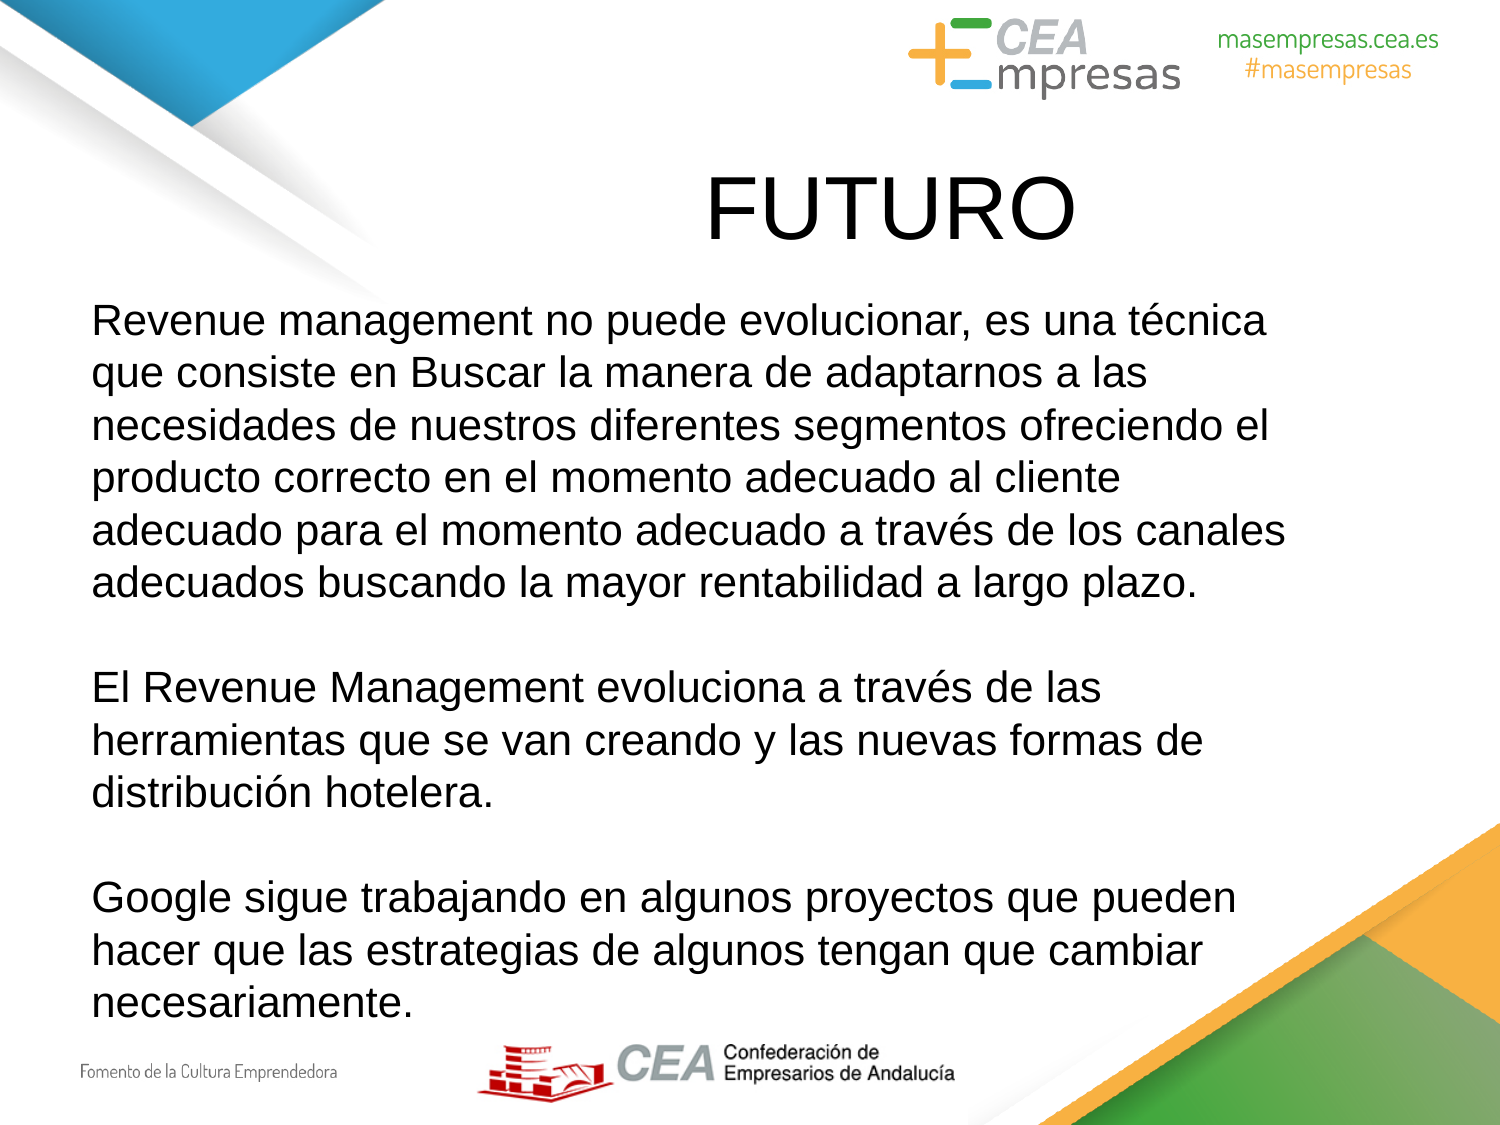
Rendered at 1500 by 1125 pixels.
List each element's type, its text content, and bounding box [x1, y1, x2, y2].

picture [968, 818, 1500, 1125]
picture [0, 0, 532, 304]
text_box Revenue management no puede evolucionar, es una técnica que consiste en Buscar la manera de adaptarnos a las necesidades de nuestros diferentes segmentos ofreciendo el producto correcto en el momento adecuado al cliente adecuado para el momento adecuado a través de los canales adecuados buscando la mayor rentabilidad a largo plazo. El Revenue Management evoluciona a través de las herramientas que se van creando y las nuevas formas de distribución hotelera. Google sigue trabajando en algunos proyectos que pueden hacer que las estrategias de algunos tengan que cambiar necesariamente. [76, 267, 1341, 1104]
text_box FUTURO [253, 118, 1500, 289]
picture [908, 18, 1180, 100]
picture [1216, 32, 1441, 87]
